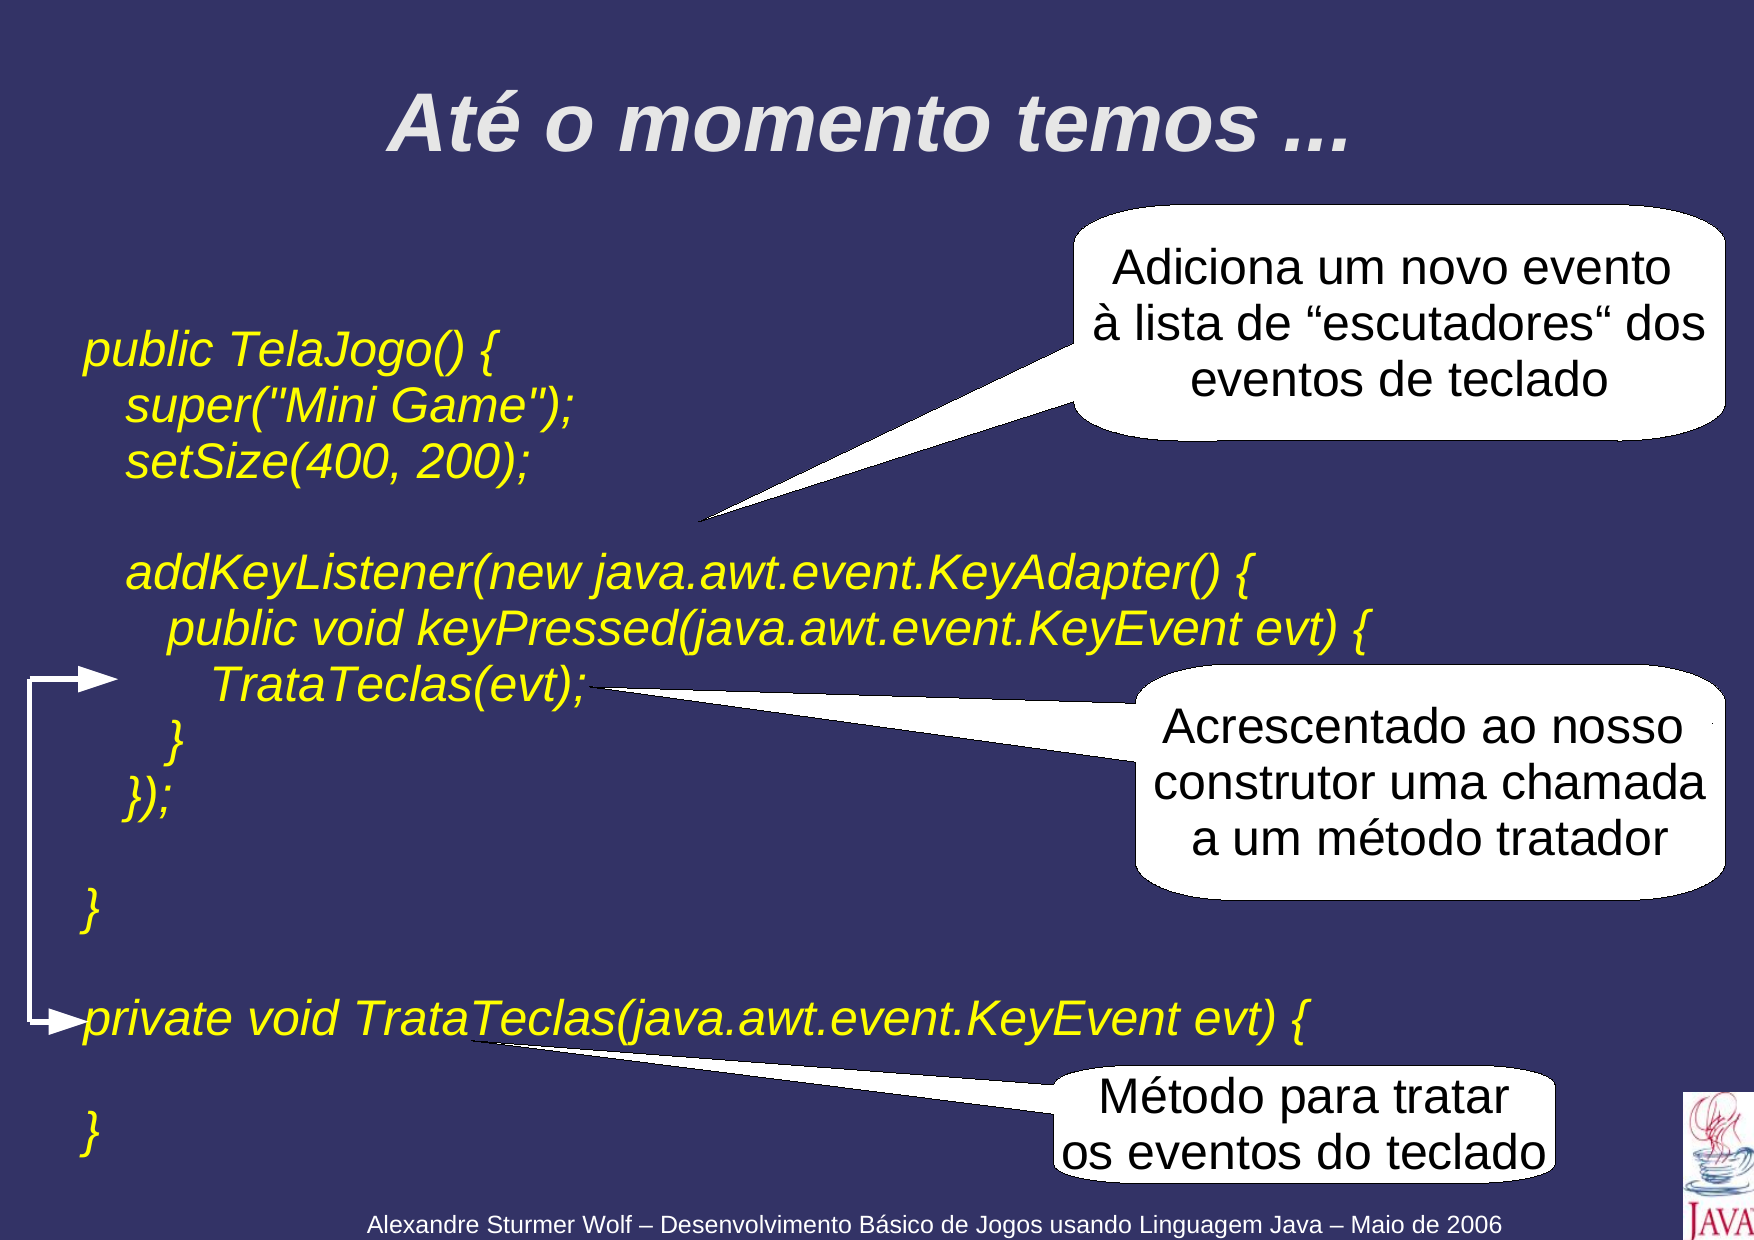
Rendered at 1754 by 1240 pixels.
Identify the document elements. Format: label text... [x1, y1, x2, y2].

text_box Método para tratar os eventos do teclado [471, 1040, 1556, 1184]
list public TelaJogo() { super("Mini Game"); setSize(400, 200); addKeyListener(new java.awt.event.KeyAdapter() { public void keyPressed(java.awt.event.KeyEvent evt) { TrataTeclas(evt); } }); } private void TrataTeclas(java.awt.event.KeyEvent evt) { } [29, 265, 1713, 1182]
picture [1683, 1092, 1754, 1240]
text_box Acrescentado ao nosso construtor uma chamada a um método tratador [589, 664, 1726, 901]
title Até o momento temos ... [29, 19, 1713, 227]
text_box Adiciona um novo evento à lista de “escutadores“ dos eventos de teclado [698, 204, 1726, 522]
